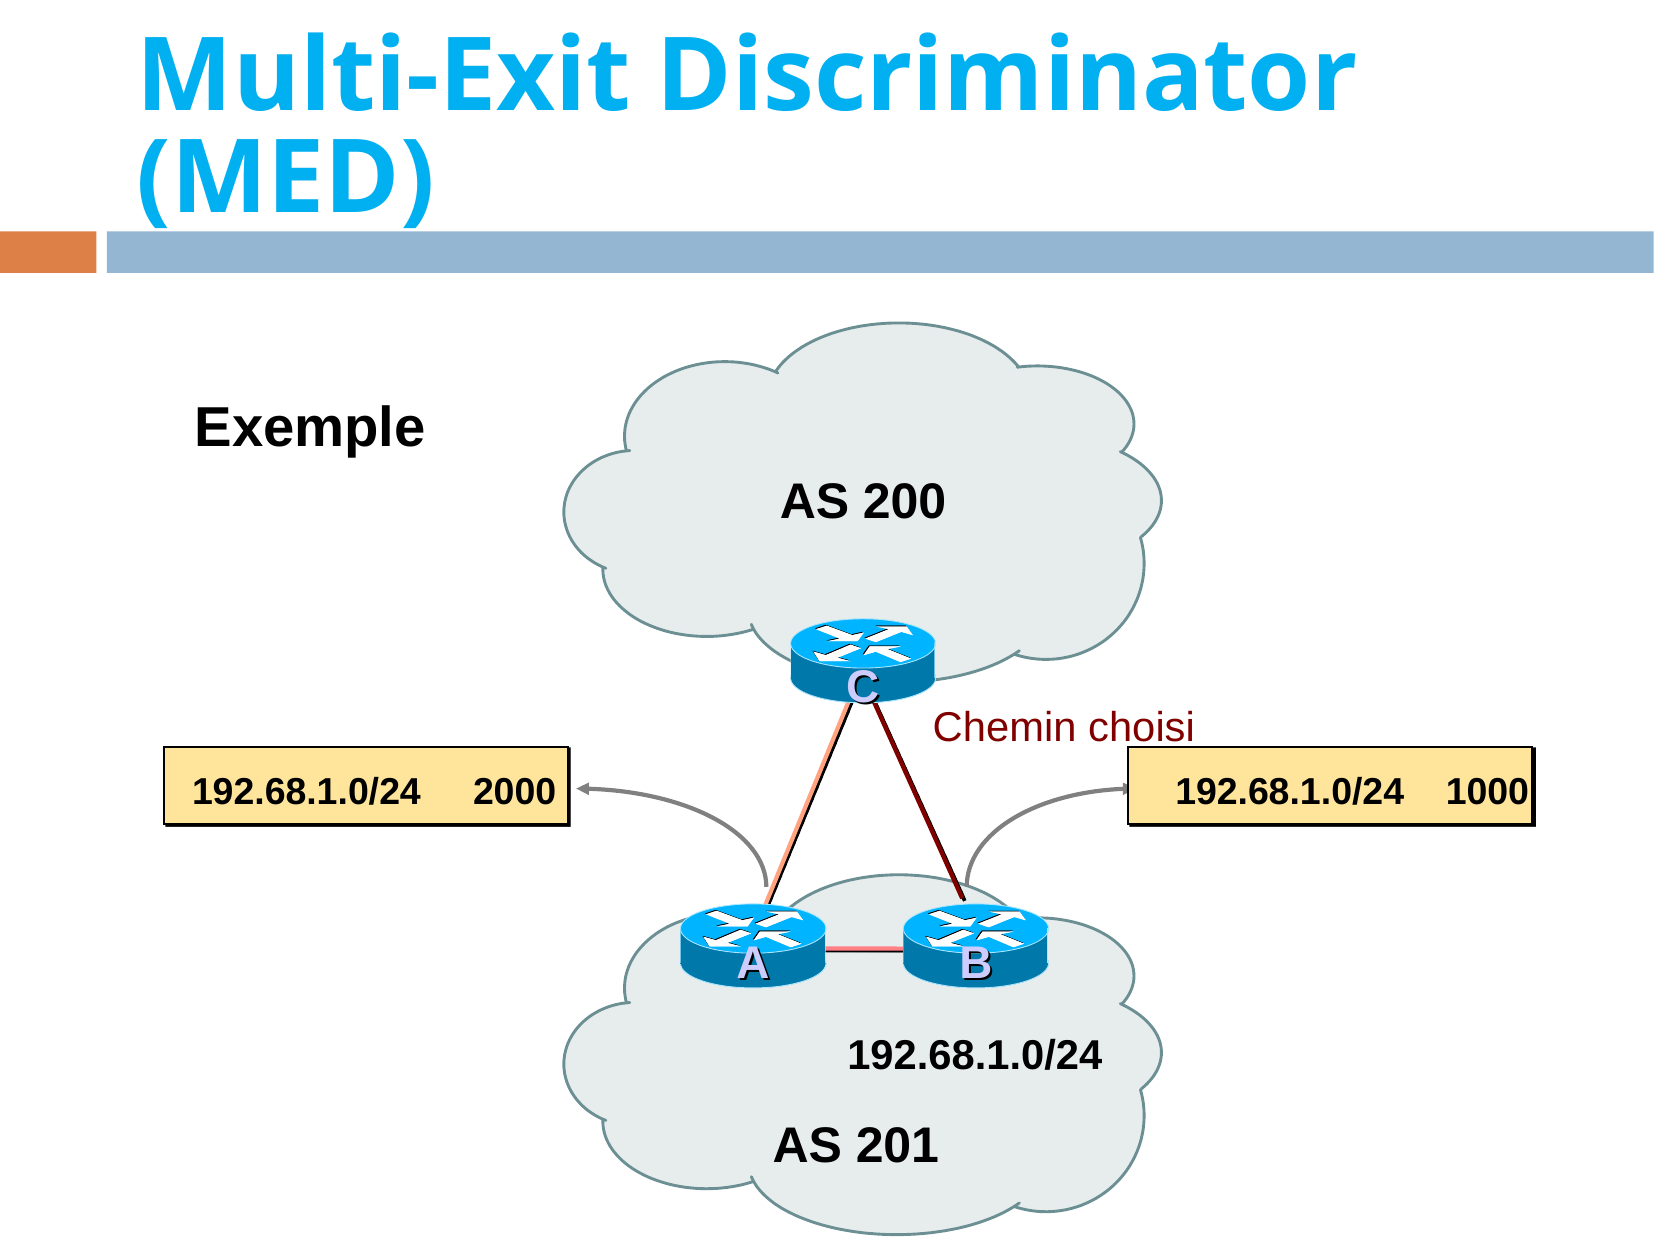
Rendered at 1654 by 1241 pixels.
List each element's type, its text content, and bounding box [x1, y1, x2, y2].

text_box AS 200 [772, 473, 954, 530]
text_box B [959, 937, 993, 989]
title Multi-Exit Discriminator (MED)‏ [123, 27, 1530, 235]
text_box C [846, 661, 880, 713]
picture [867, 627, 911, 641]
picture [819, 626, 862, 641]
text_box 192.68.1.0/24 2000 [172, 762, 576, 823]
text_box [1128, 746, 1532, 824]
text_box 192.68.1.0/24 1000 [1156, 762, 1549, 823]
text_box Chemin choisi [916, 696, 1212, 760]
text_box AS 201 [765, 1117, 947, 1174]
text_box A [736, 937, 770, 989]
text_box [164, 746, 568, 824]
text_box A [751, 957, 757, 965]
picture [560, 320, 1167, 706]
picture [560, 871, 1167, 1241]
text_box 192.68.1.0/24 [829, 1023, 1121, 1089]
picture [816, 645, 858, 661]
picture [865, 647, 909, 661]
text_box Exemple [151, 395, 469, 459]
